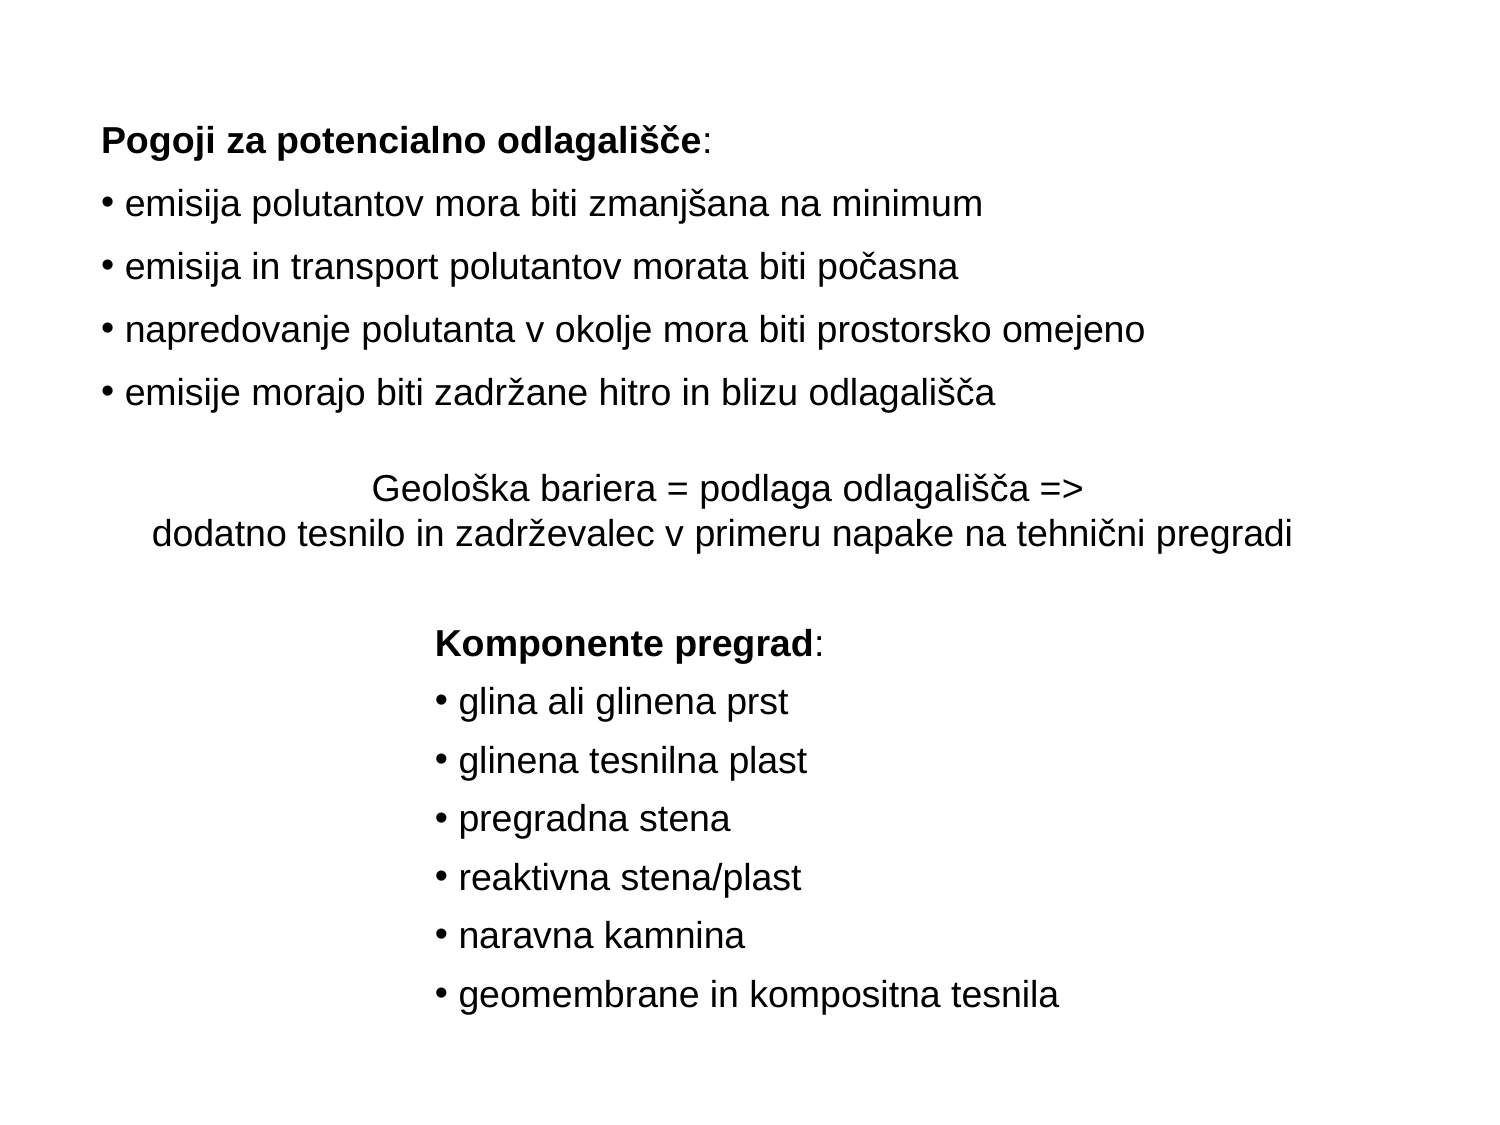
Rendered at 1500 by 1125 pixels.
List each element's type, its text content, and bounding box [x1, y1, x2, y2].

text_box Pogoji za potencialno odlagališče: emisija polutantov mora biti zmanjšana na minimum emisija in transport polutantov morata biti počasna napredovanje polutanta v okolje mora biti prostorsko omejeno emisije morajo biti zadržane hitro in blizu odlagališča [86, 90, 1172, 421]
text_box Komponente pregrad: glina ali glinena prst glinena tesnilna plast pregradna stena reaktivna stena/plast naravna kamnina geomembrane in kompositna tesnila [420, 597, 1075, 1082]
text_box Geološka bariera = podlaga odlagališča => dodatno tesnilo in zadrževalec v primeru napake na tehnični pregradi [137, 456, 1329, 562]
